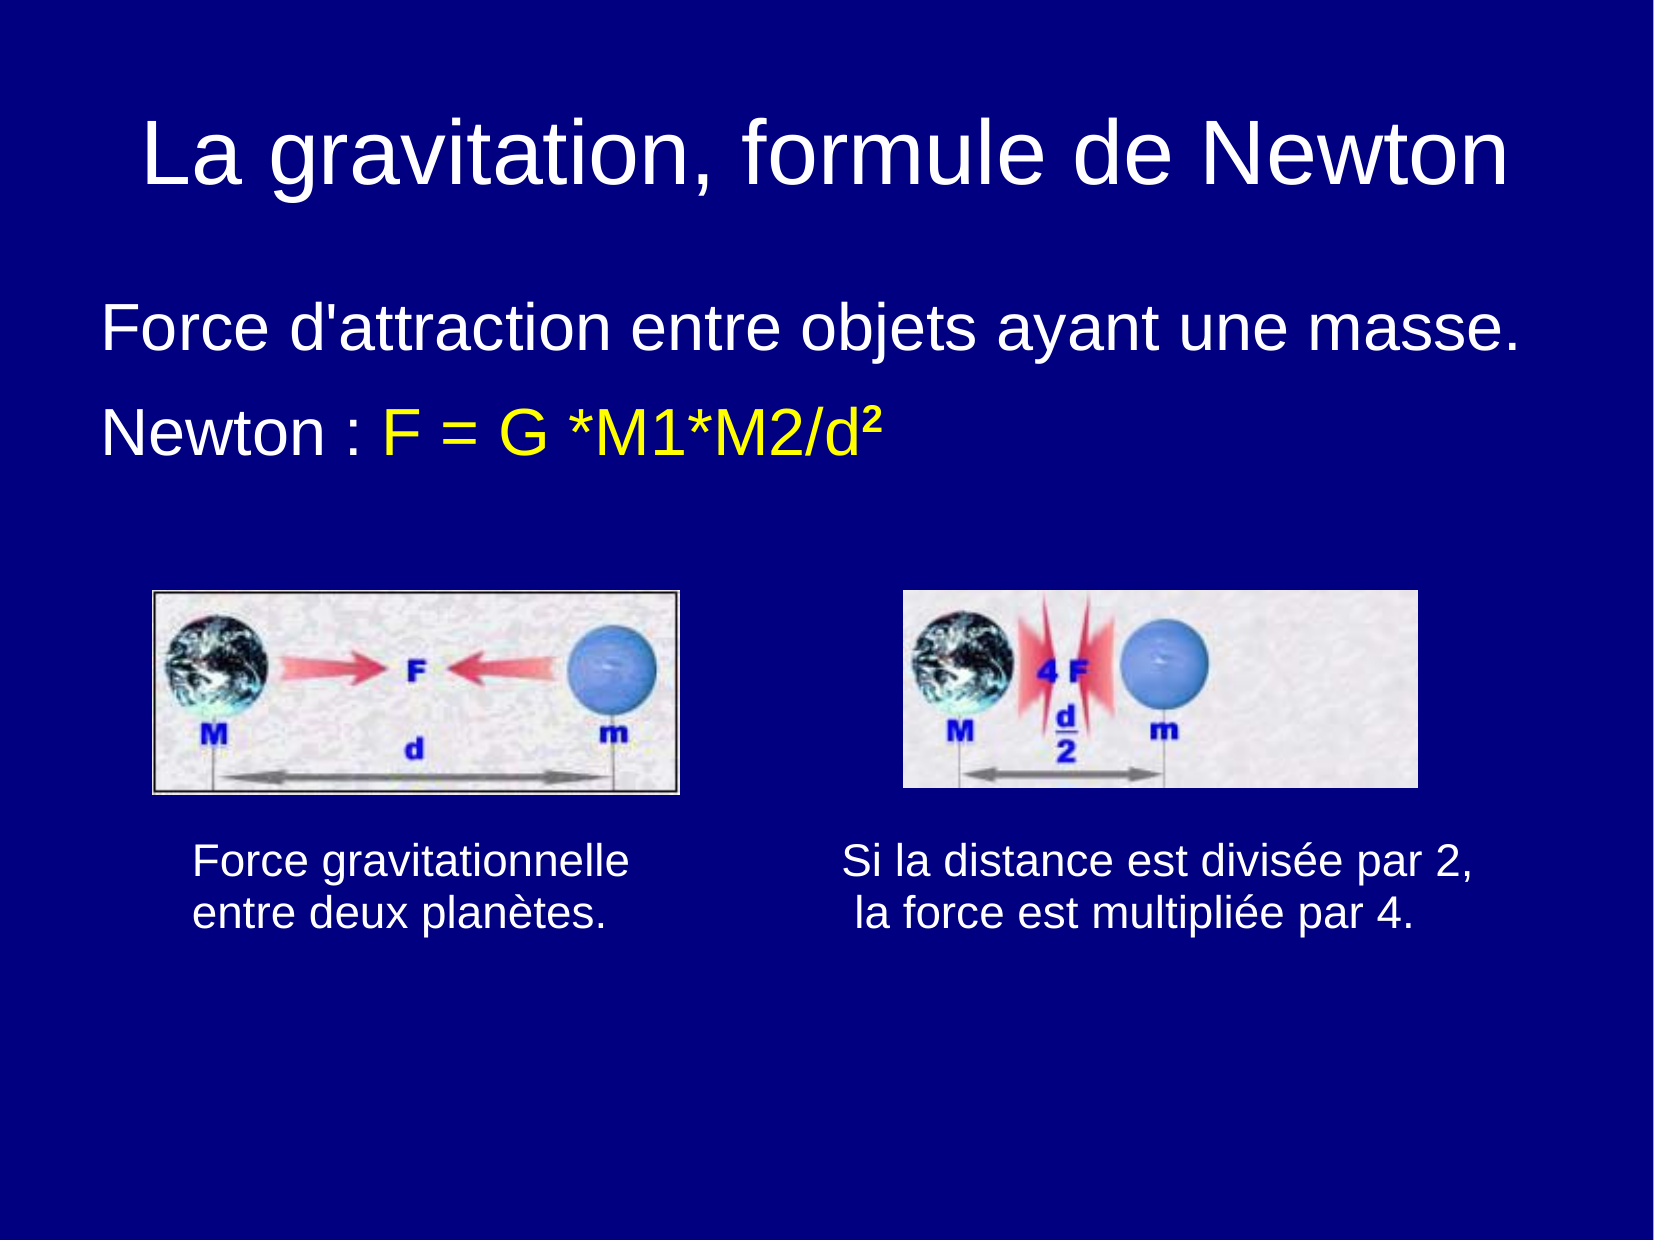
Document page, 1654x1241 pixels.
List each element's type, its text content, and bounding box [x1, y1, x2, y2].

picture [152, 590, 680, 795]
picture [903, 590, 1418, 788]
list Force d'attraction entre objets ayant une masse. Newton : F = G *M1*M2/d2 [82, 290, 1571, 1109]
text_box Force gravitationnelle entre deux planètes. [177, 828, 646, 945]
text_box Si la distance est divisée par 2, la force est multipliée par 4. [826, 828, 1489, 945]
title La gravitation, formule de Newton [82, 49, 1571, 257]
